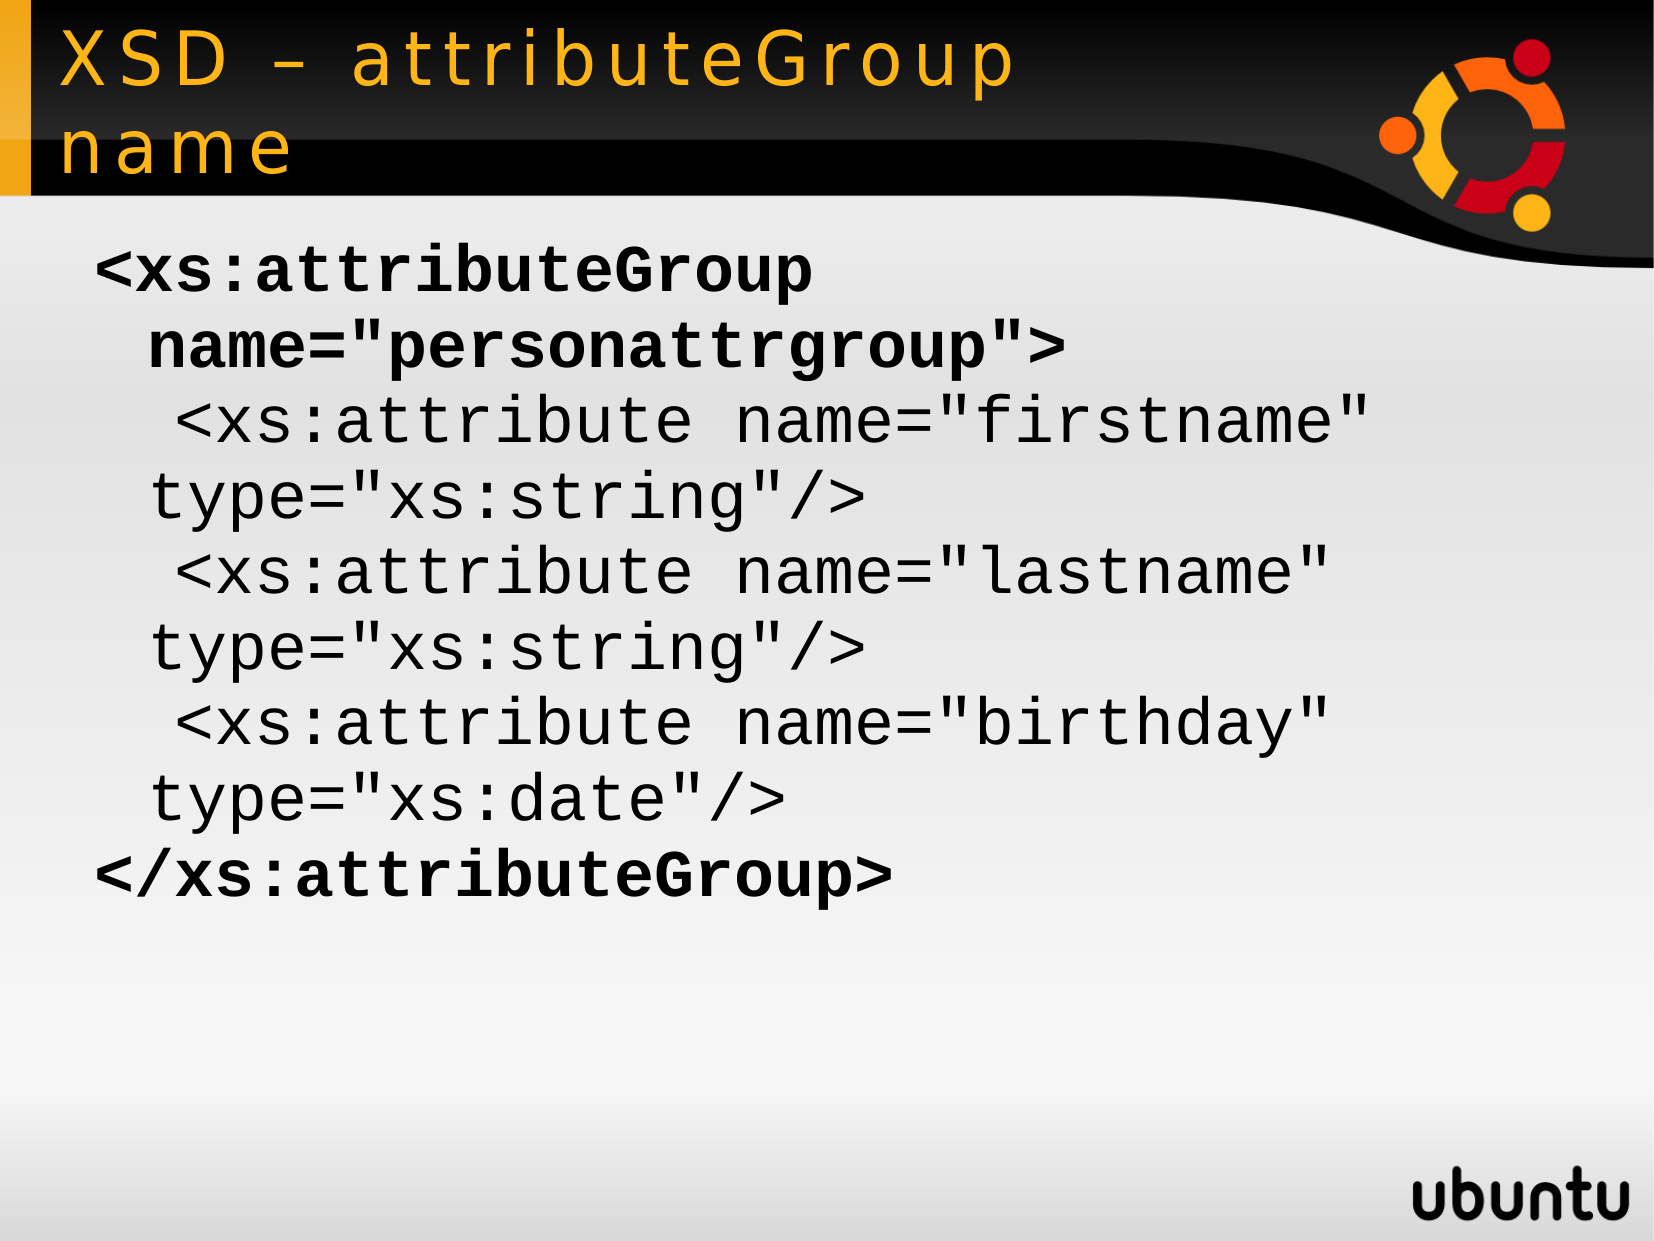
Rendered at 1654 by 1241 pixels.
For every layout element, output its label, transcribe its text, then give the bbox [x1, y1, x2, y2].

picture [0, 0, 1654, 1241]
list <xs:attributeGroup name="personattrgroup"> <xs:attribute name="firstname" type="xs:string"/> <xs:attribute name="lastname" type="xs:string"/> <xs:attribute name="birthday" type="xs:date"/> </xs:attributeGroup> [76, 236, 1565, 1055]
title XSD – attributeGroup name [59, 16, 1270, 191]
